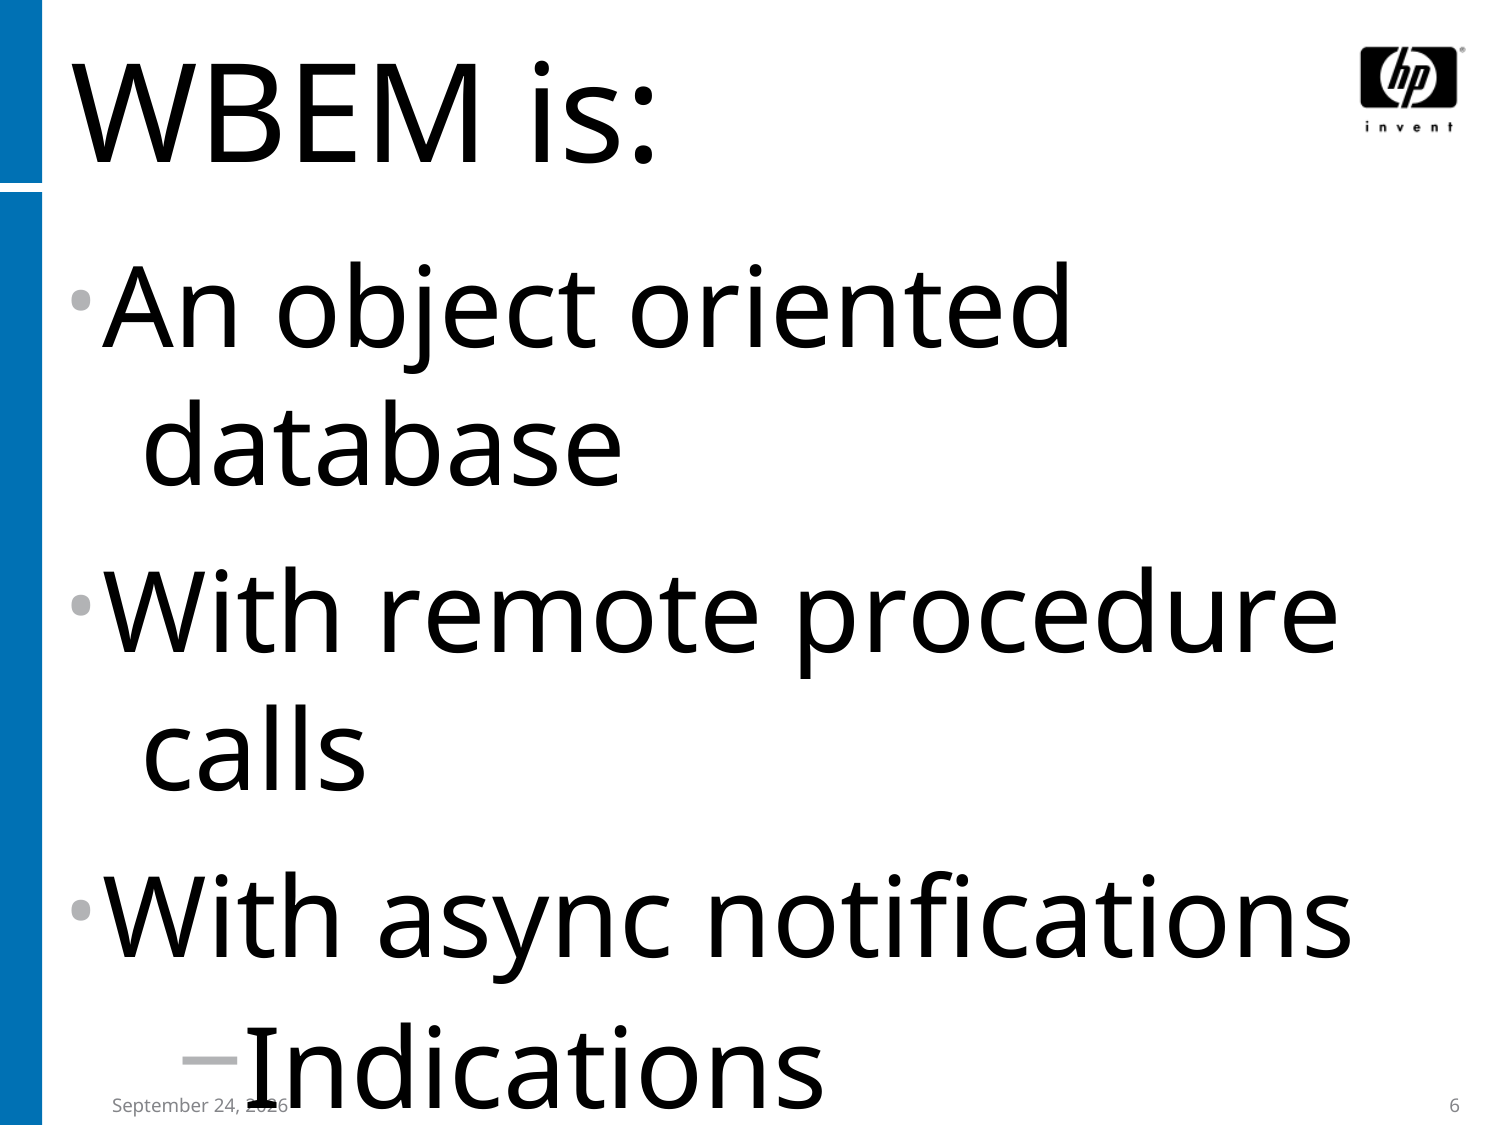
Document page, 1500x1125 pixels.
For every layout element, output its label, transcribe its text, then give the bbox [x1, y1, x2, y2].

picture [1350, 37, 1472, 141]
title WBEM is: [70, 18, 1322, 207]
list An object oriented database With remote procedure calls With async notifications Indications Like SNMP traps [65, 237, 1423, 1063]
